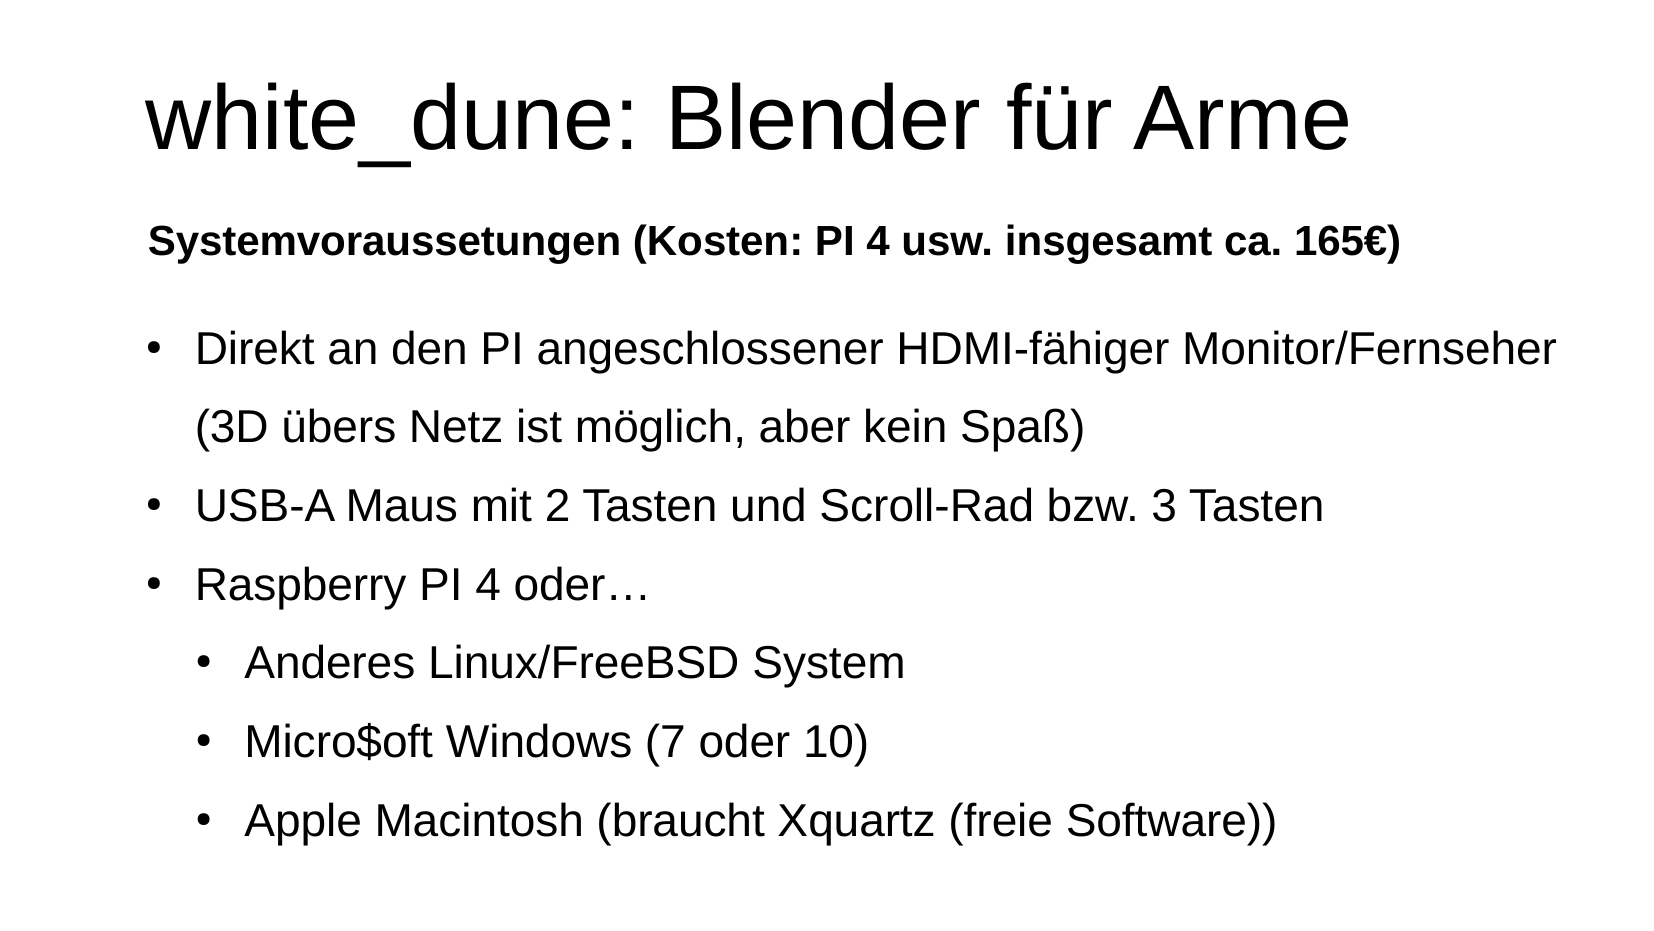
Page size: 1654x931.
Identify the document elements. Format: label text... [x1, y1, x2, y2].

list Systemvoraussetungen (Kosten: PI 4 usw. insgesamt ca. 165€) Direkt an den PI angeschlossener HDMI-fähiger Monitor/Fernseher (3D übers Netz ist möglich, aber kein Spaß) USB-A Maus mit 2 Tasten und Scroll-Rad bzw. 3 Tasten Raspberry PI 4 oder… Anderes Linux/FreeBSD System Micro$oft Windows (7 oder 10) Apple Macintosh (braucht Xquartz (freie Software)) [82, 217, 1571, 901]
text_box [82, 37, 1571, 193]
title white_dune: Blender für Arme [0, 39, 1444, 196]
